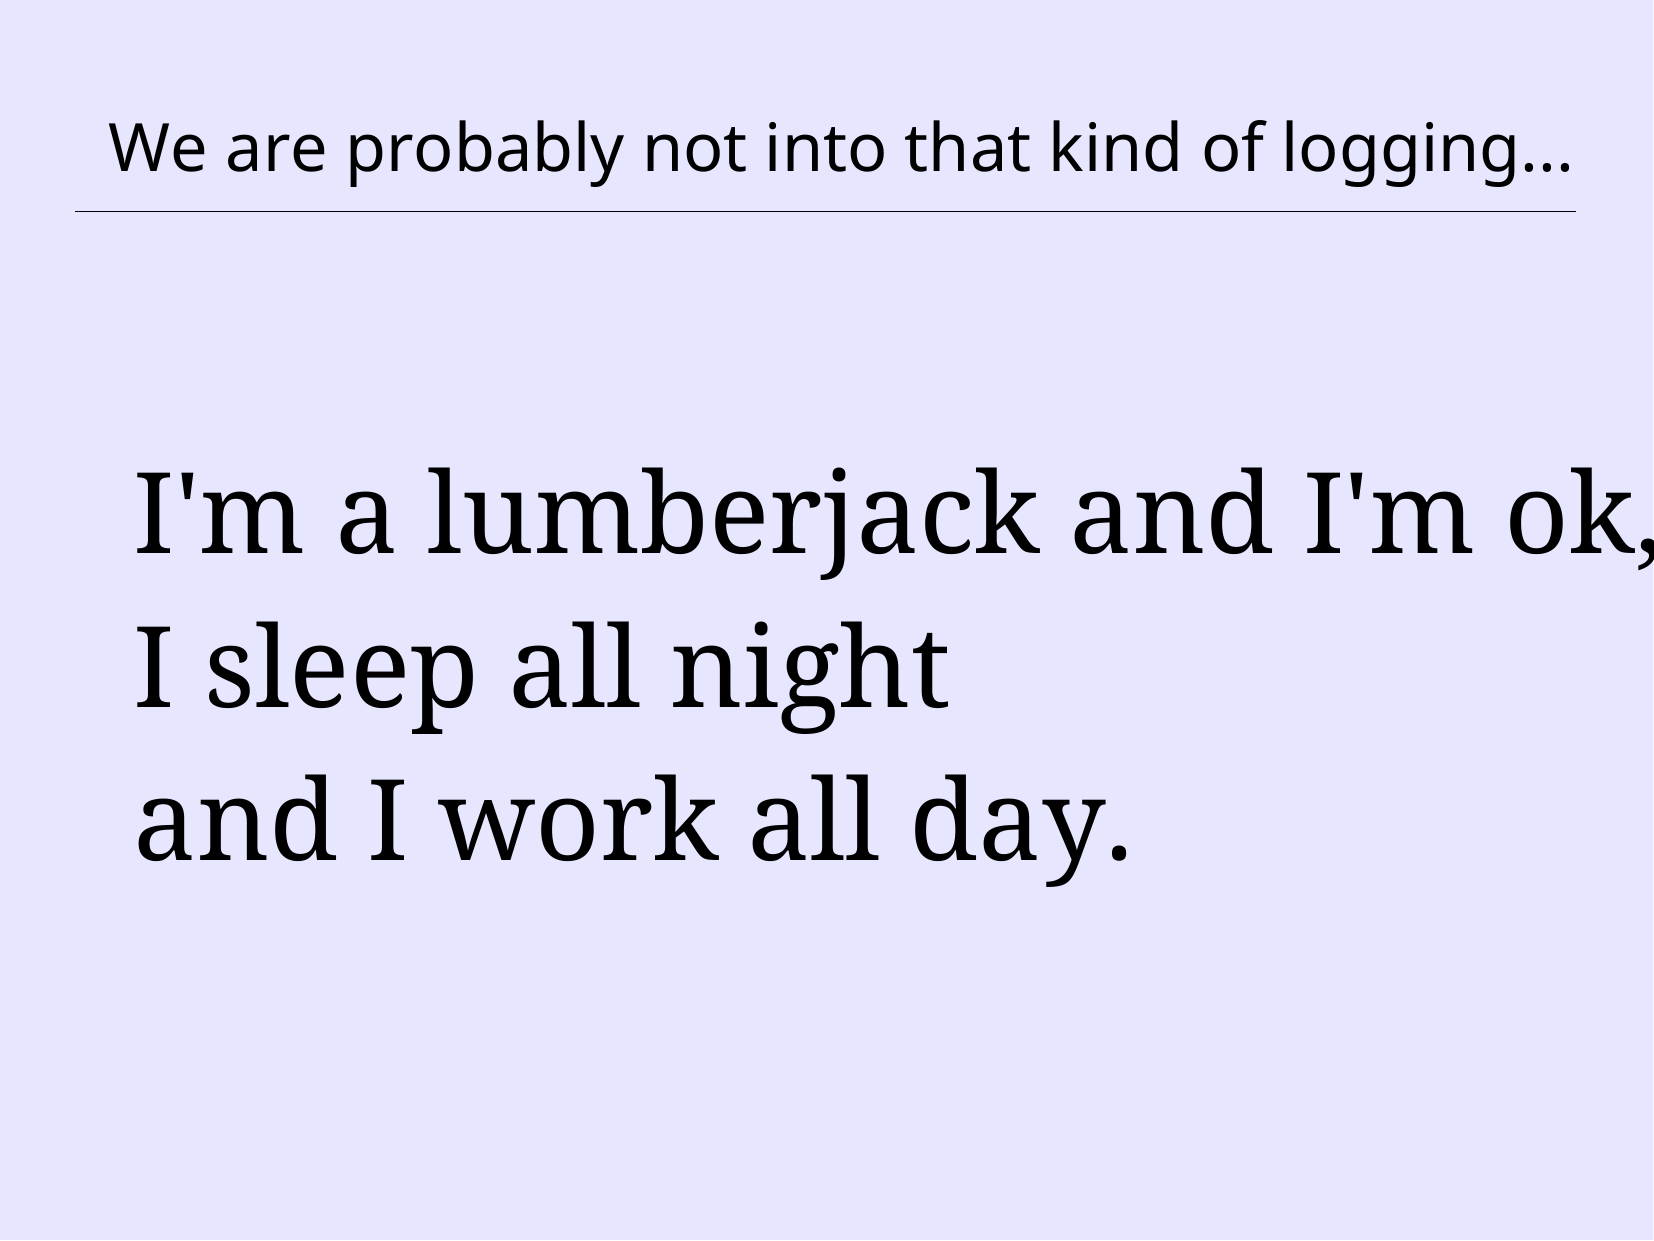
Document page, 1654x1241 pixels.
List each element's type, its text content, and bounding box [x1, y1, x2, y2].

text_box We are probably not into that kind of logging... [94, 93, 1549, 186]
text_box I'm a lumberjack and I'm ok, I sleep all night and I work all day. [119, 426, 1576, 826]
